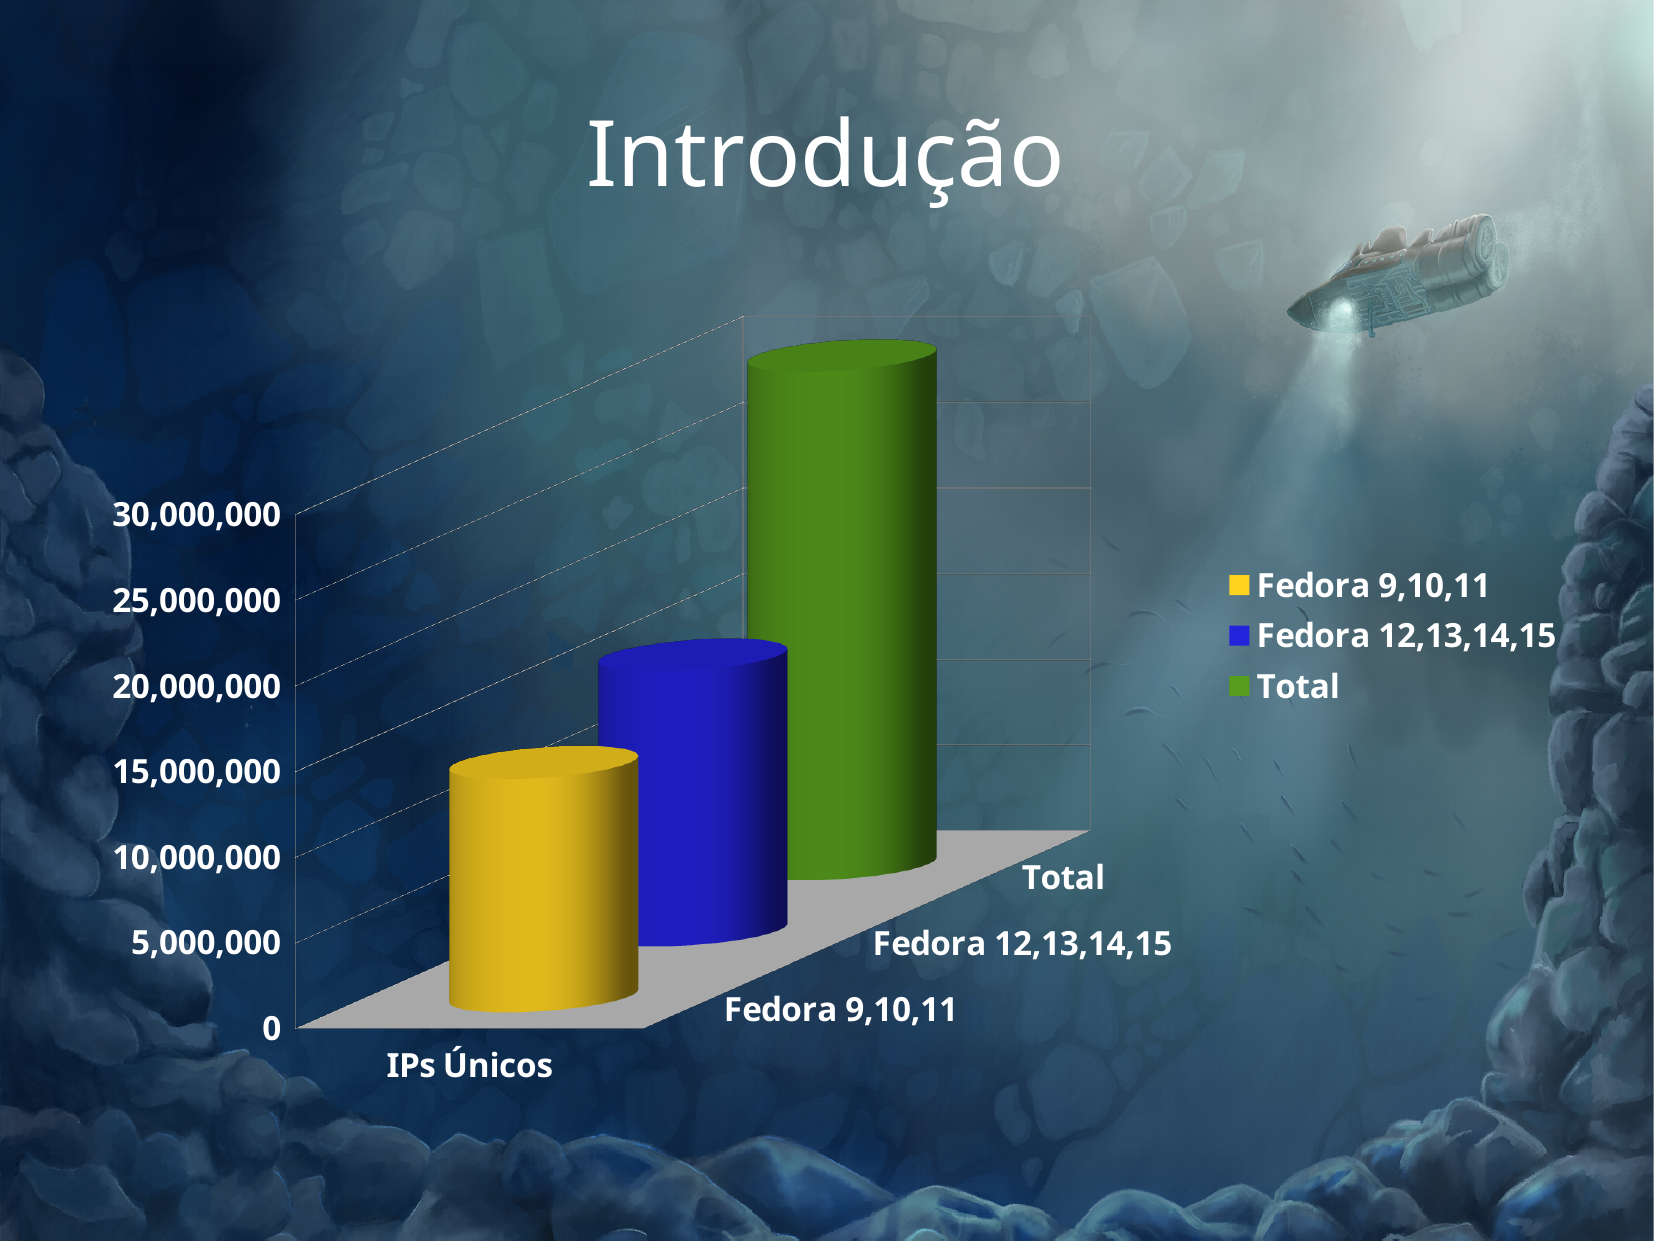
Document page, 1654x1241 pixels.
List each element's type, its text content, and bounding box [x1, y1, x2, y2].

picture [0, 0, 1654, 1241]
title Introdução [82, 49, 1570, 256]
chart [82, 290, 1570, 1114]
